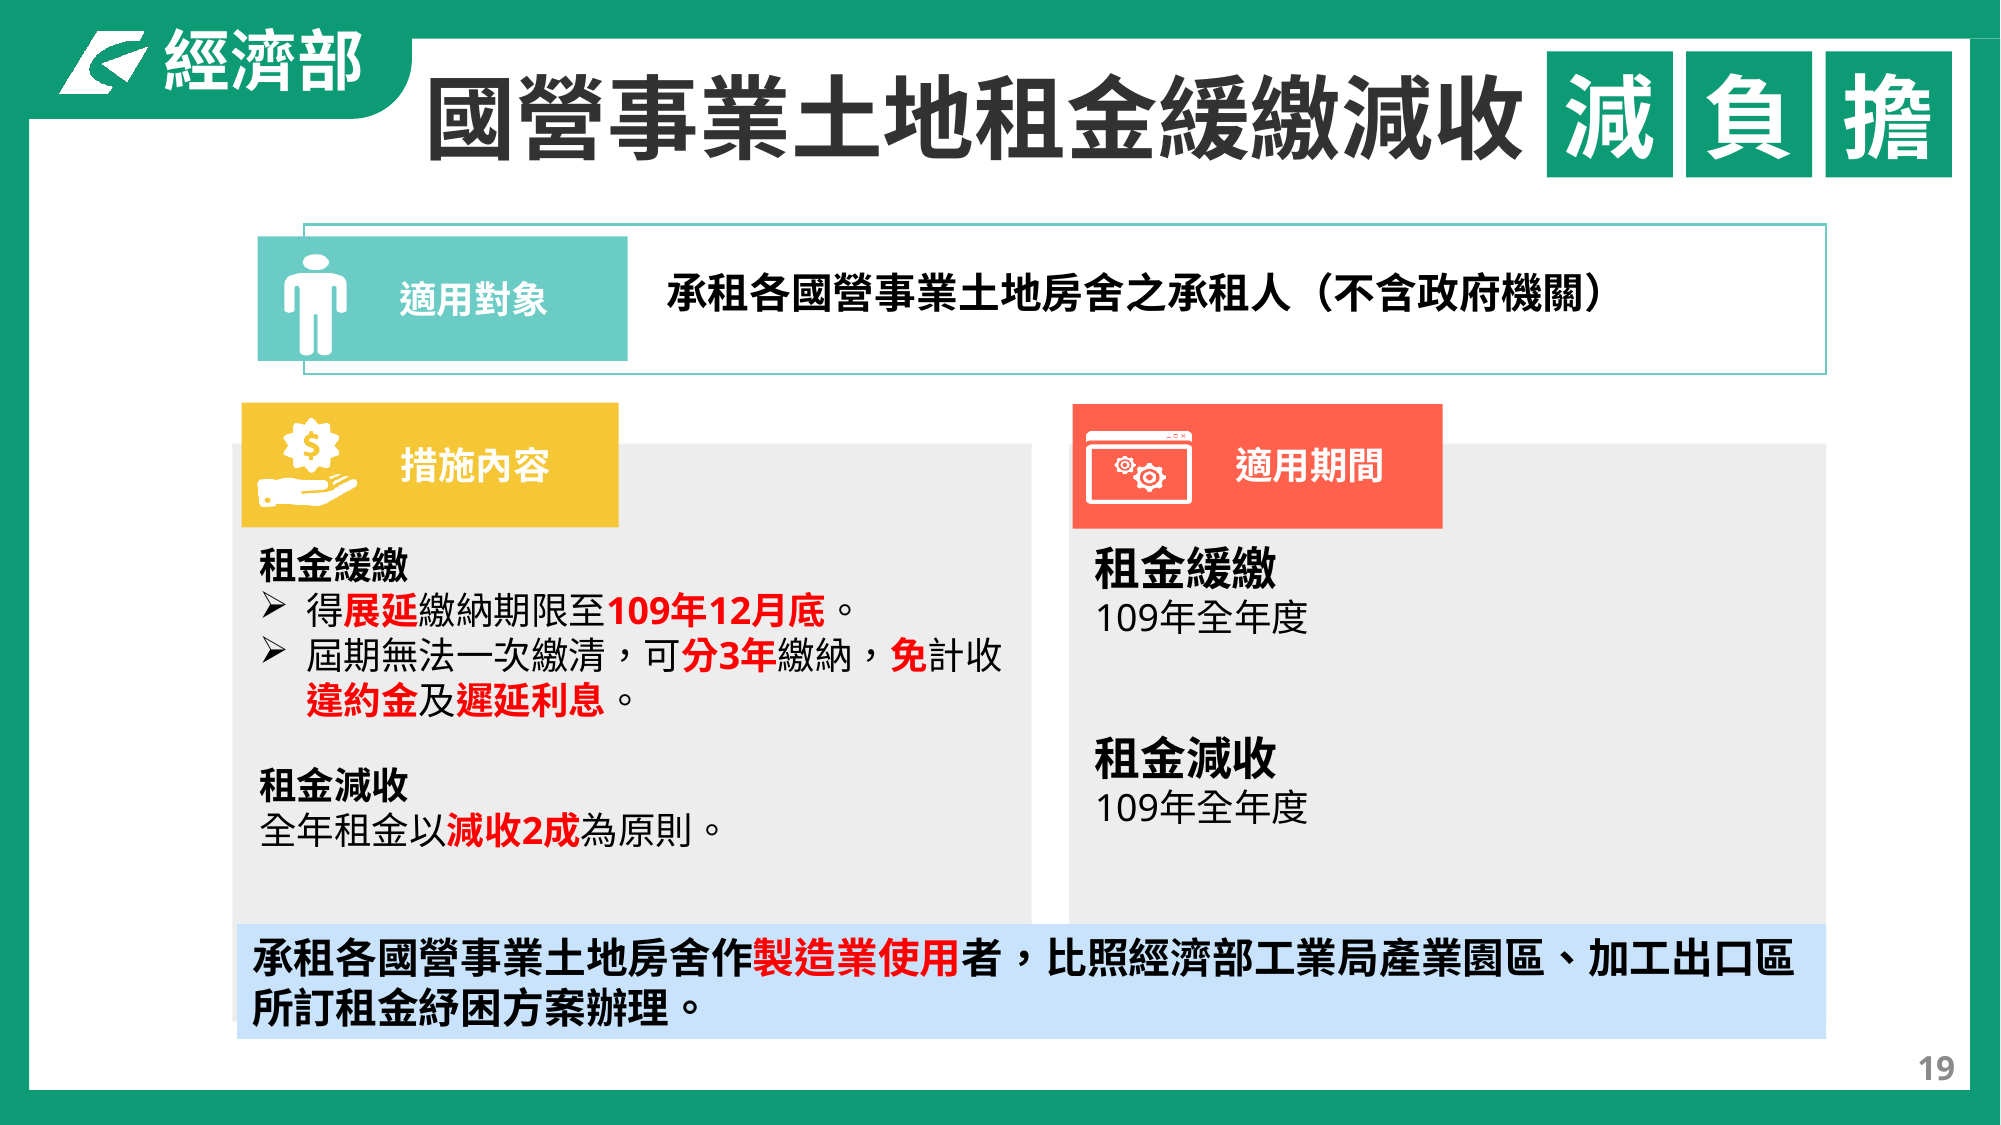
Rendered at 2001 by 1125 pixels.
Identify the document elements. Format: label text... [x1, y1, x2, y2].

text_box 適用期間 [1167, 427, 1453, 502]
picture [1086, 432, 1192, 504]
text_box [257, 236, 284, 361]
slide_number <編號> [1520, 1039, 1971, 1100]
text_box 適用對象 [331, 261, 618, 336]
text_box 負 [1686, 51, 1813, 178]
picture [257, 415, 357, 509]
text_box [1069, 404, 1827, 924]
text_box 措施內容 [357, 427, 619, 502]
text_box 承租各國營事業土地房舍作製造業使用者，比照經濟部工業局產業園區、加工出口區所訂租金紓困方案辦理。 [237, 924, 1827, 1039]
picture [58, 31, 149, 94]
text_box 國營事業土地租金緩繳減收 [409, 53, 1546, 178]
text_box 減 [1546, 51, 1673, 178]
text_box [361, 236, 628, 361]
text_box 承租各國營事業土地房舍之承租人（不含政府機關） [651, 259, 1827, 325]
text_box [232, 402, 1032, 1022]
text_box 擔 [1825, 51, 1952, 178]
picture [284, 236, 361, 372]
text_box 租金緩繳 得展延繳納期限至109年12月底。 屆期無法一次繳清，可分3年繳納，免計收違約金及遲延利息。 租金減收 全年租金以減收2成為原則。 [244, 534, 1032, 924]
text_box 租金緩繳 109年全年度 租金減收 109年全年度 [1080, 531, 1852, 837]
